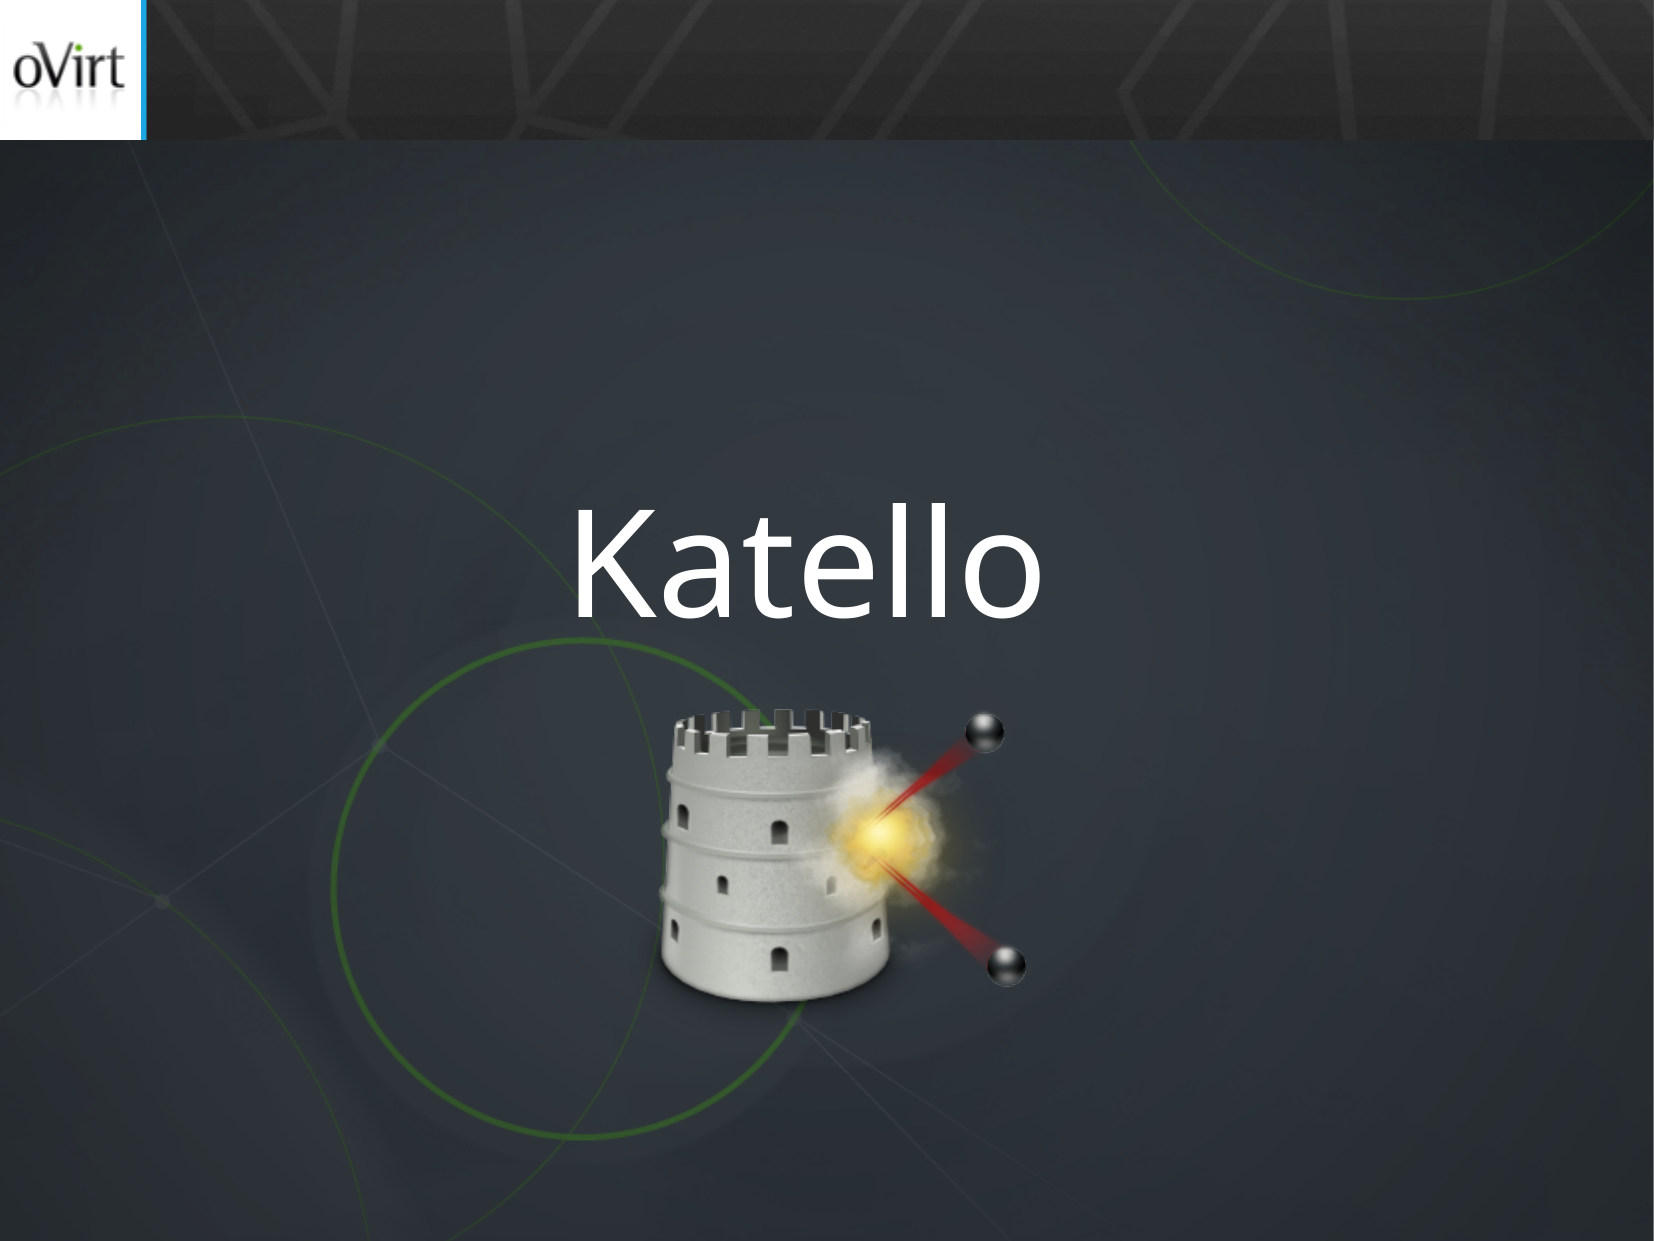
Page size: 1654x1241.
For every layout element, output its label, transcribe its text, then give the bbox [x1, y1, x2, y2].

text_box Katello [466, 450, 1654, 689]
picture [0, 0, 1654, 1241]
